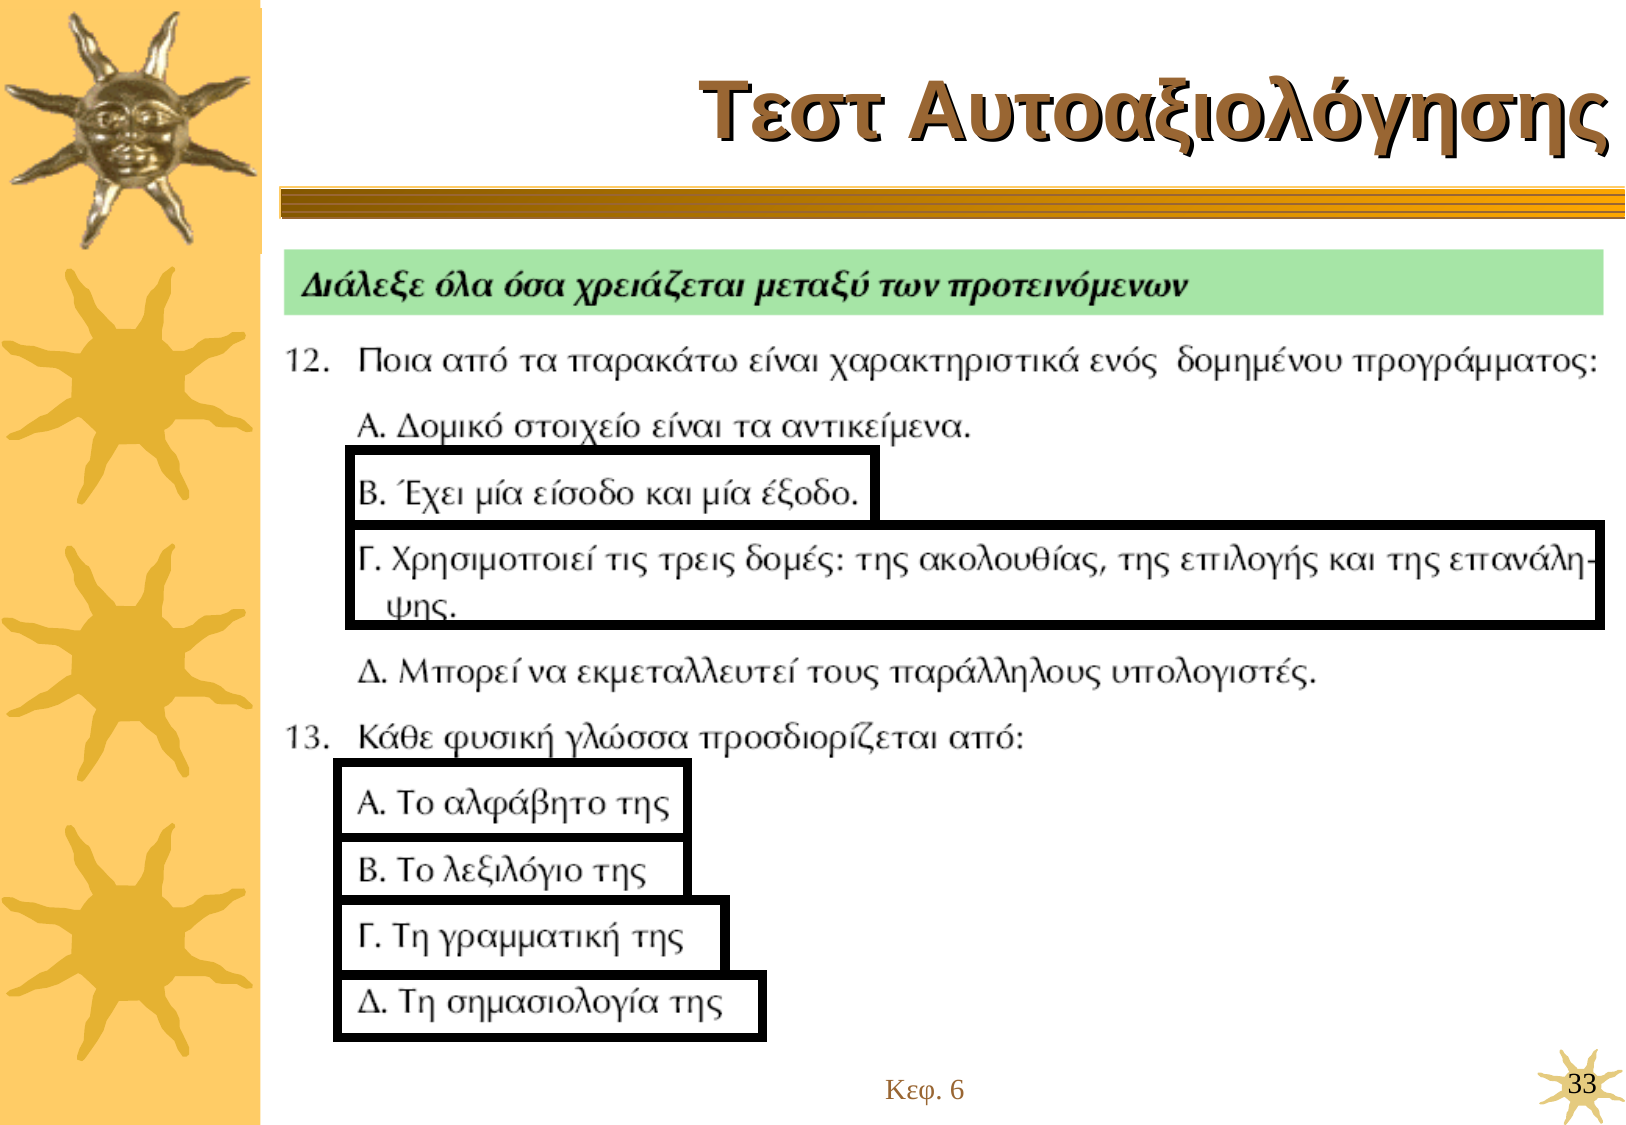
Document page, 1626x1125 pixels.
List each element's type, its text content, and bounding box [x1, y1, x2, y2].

picture [342, 980, 758, 1033]
picture [342, 767, 683, 833]
picture [342, 905, 720, 970]
picture [275, 234, 1621, 1038]
picture [1, 163, 262, 254]
text_box Τεστ Αυτοαξιολόγησης [0, 0, 1625, 163]
picture [342, 842, 683, 895]
